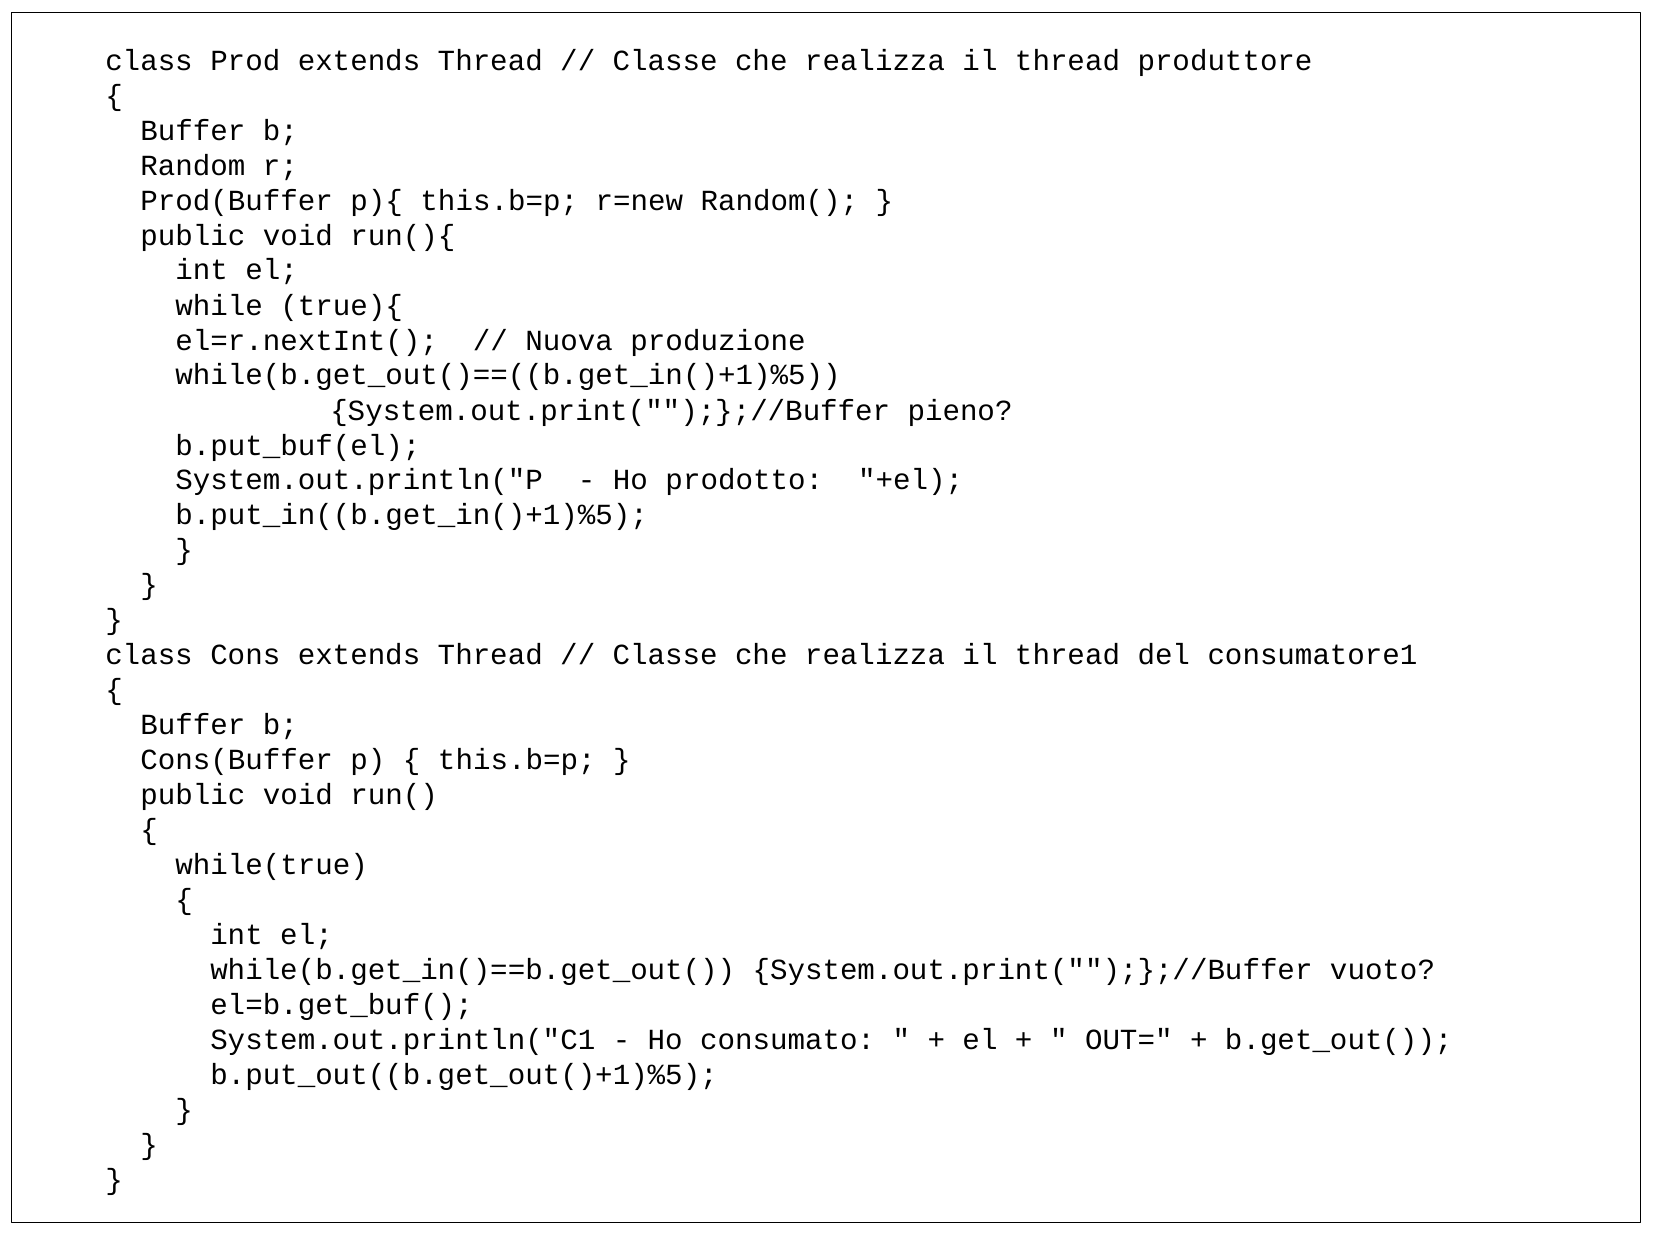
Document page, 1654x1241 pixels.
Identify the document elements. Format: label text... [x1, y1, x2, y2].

text_box class Prod extends Thread // Classe che realizza il thread produttore { Buffer b; Random r; Prod(Buffer p){ this.b=p; r=new Random(); } public void run(){ int el; while (true){ el=r.nextInt(); // Nuova produzione while(b.get_out()==((b.get_in()+1)%5)) {System.out.print("");};//Buffer pieno? b.put_buf(el); System.out.println("P - Ho prodotto: "+el); b.put_in((b.get_in()+1)%5); } } } class Cons extends Thread // Classe che realizza il thread del consumatore1 { Buffer b; Cons(Buffer p) { this.b=p; } public void run() { while(true) { int el; while(b.get_in()==b.get_out()) {System.out.print("");};//Buffer vuoto? el=b.get_buf(); System.out.println("C1 - Ho consumato: " + el + " OUT=" + b.get_out()); b.put_out((b.get_out()+1)%5); } } } [90, 33, 1549, 1033]
